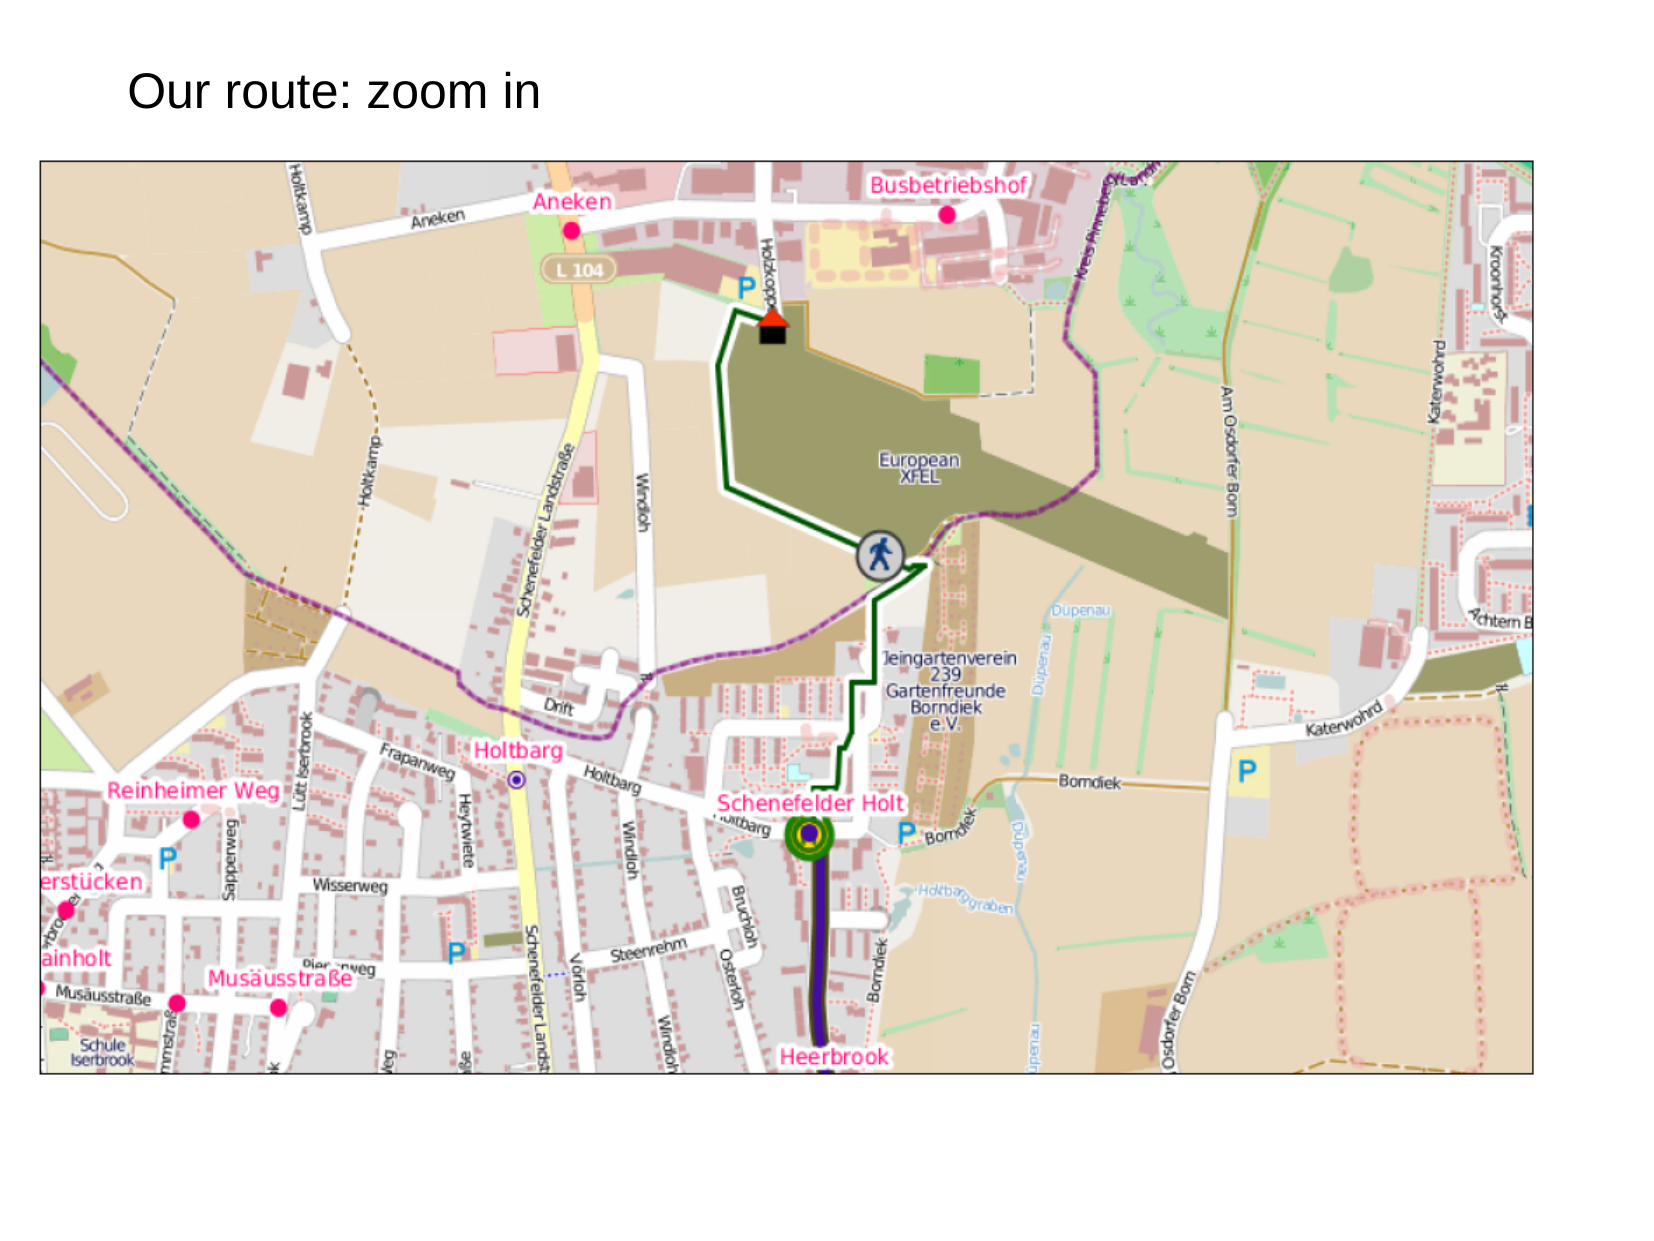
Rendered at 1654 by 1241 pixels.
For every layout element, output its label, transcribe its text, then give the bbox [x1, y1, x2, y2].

text_box Our route: zoom in [112, 55, 1051, 127]
picture [37, 149, 1538, 1088]
